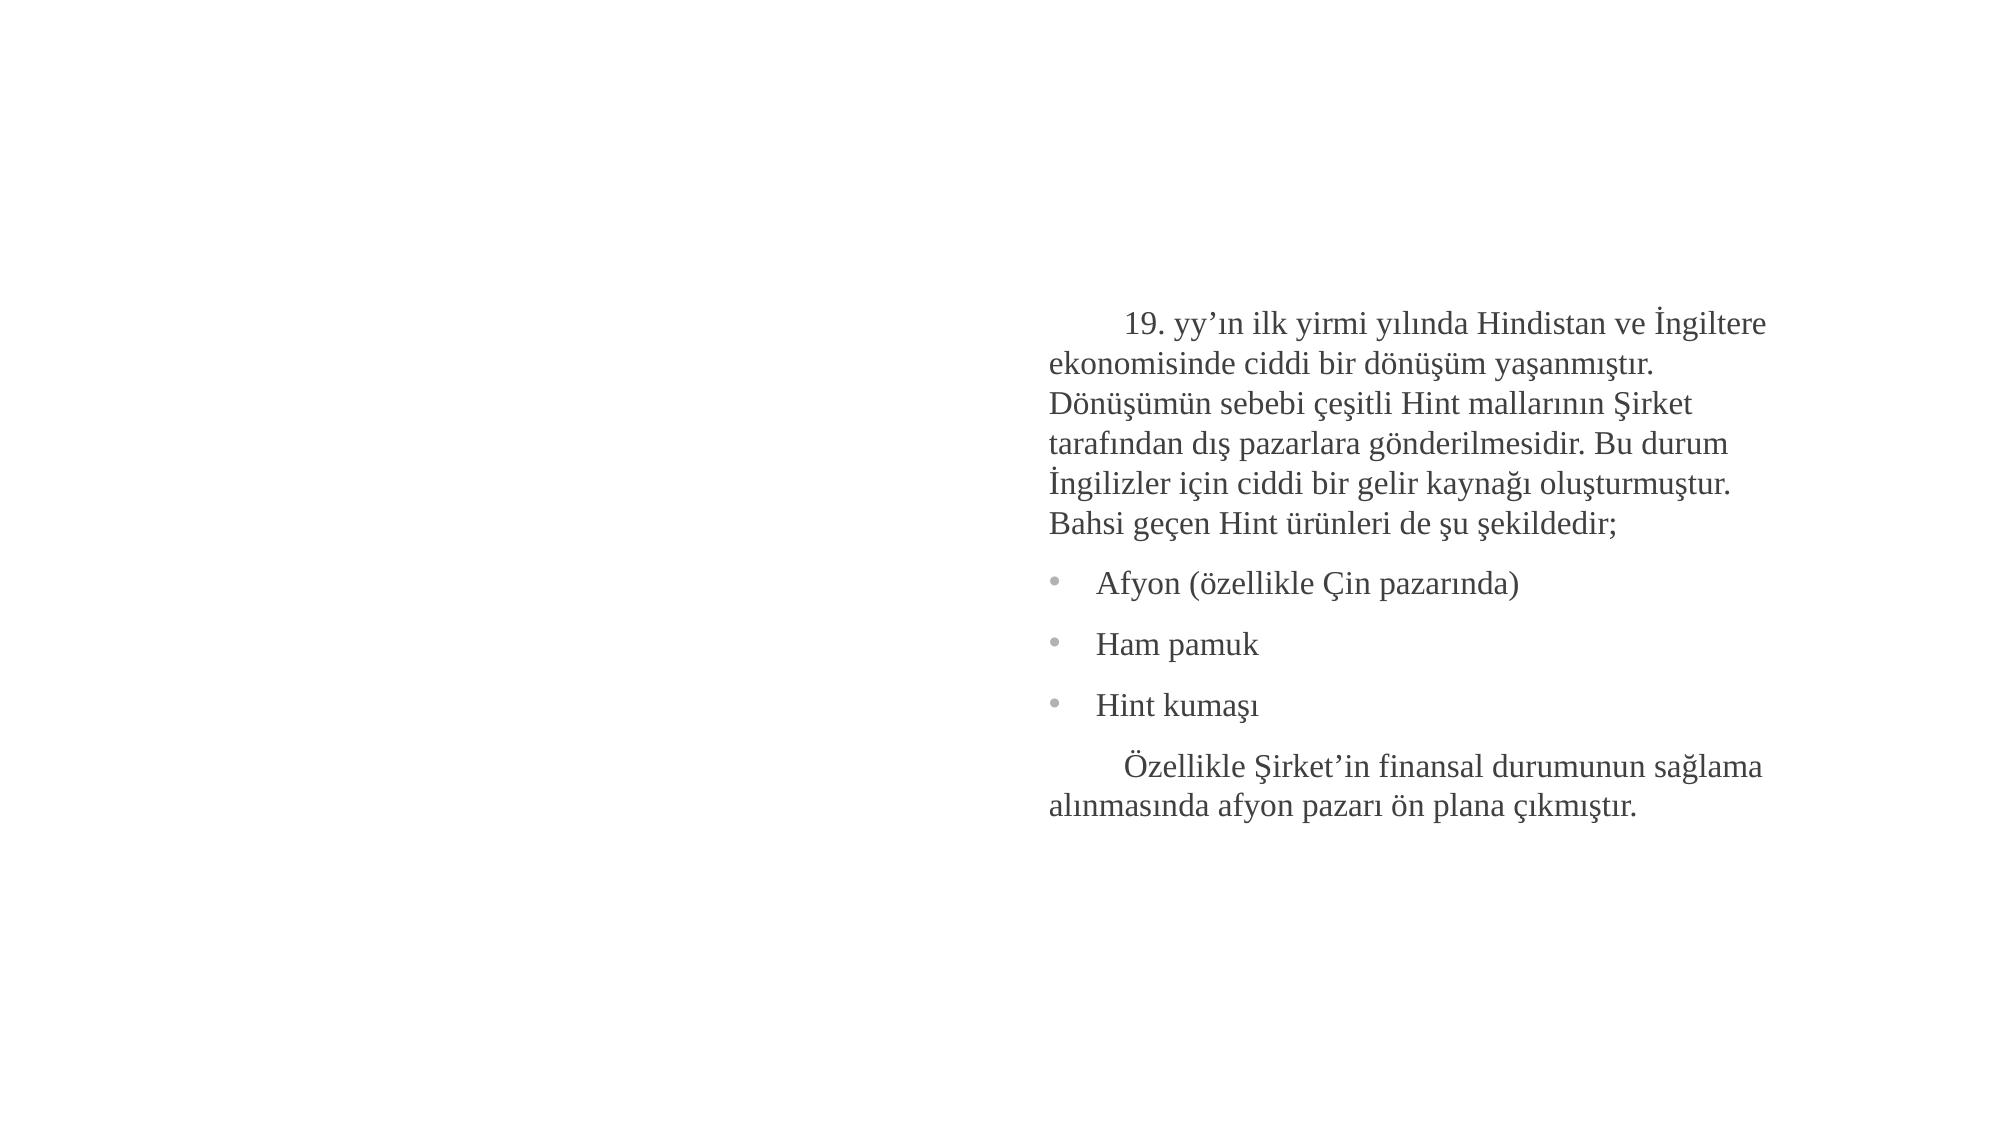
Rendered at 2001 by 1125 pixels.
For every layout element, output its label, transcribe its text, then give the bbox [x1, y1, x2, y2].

text_box [949, 158, 1868, 968]
list 19. yy’ın ilk yirmi yılında Hindistan ve İngiltere ekonomisinde ciddi bir dönüşüm yaşanmıştır. Dönüşümün sebebi çeşitli Hint mallarının Şirket tarafından dış pazarlara gönderilmesidir. Bu durum İngilizler için ciddi bir gelir kaynağı oluşturmuştur. Bahsi geçen Hint ürünleri de şu şekildedir; Afyon (özellikle Çin pazarında) Ham pamuk Hint kumaşı Özellikle Şirket’in finansal durumunun sağlama alınmasında afyon pazarı ön plana çıkmıştır. [1026, 236, 1791, 889]
